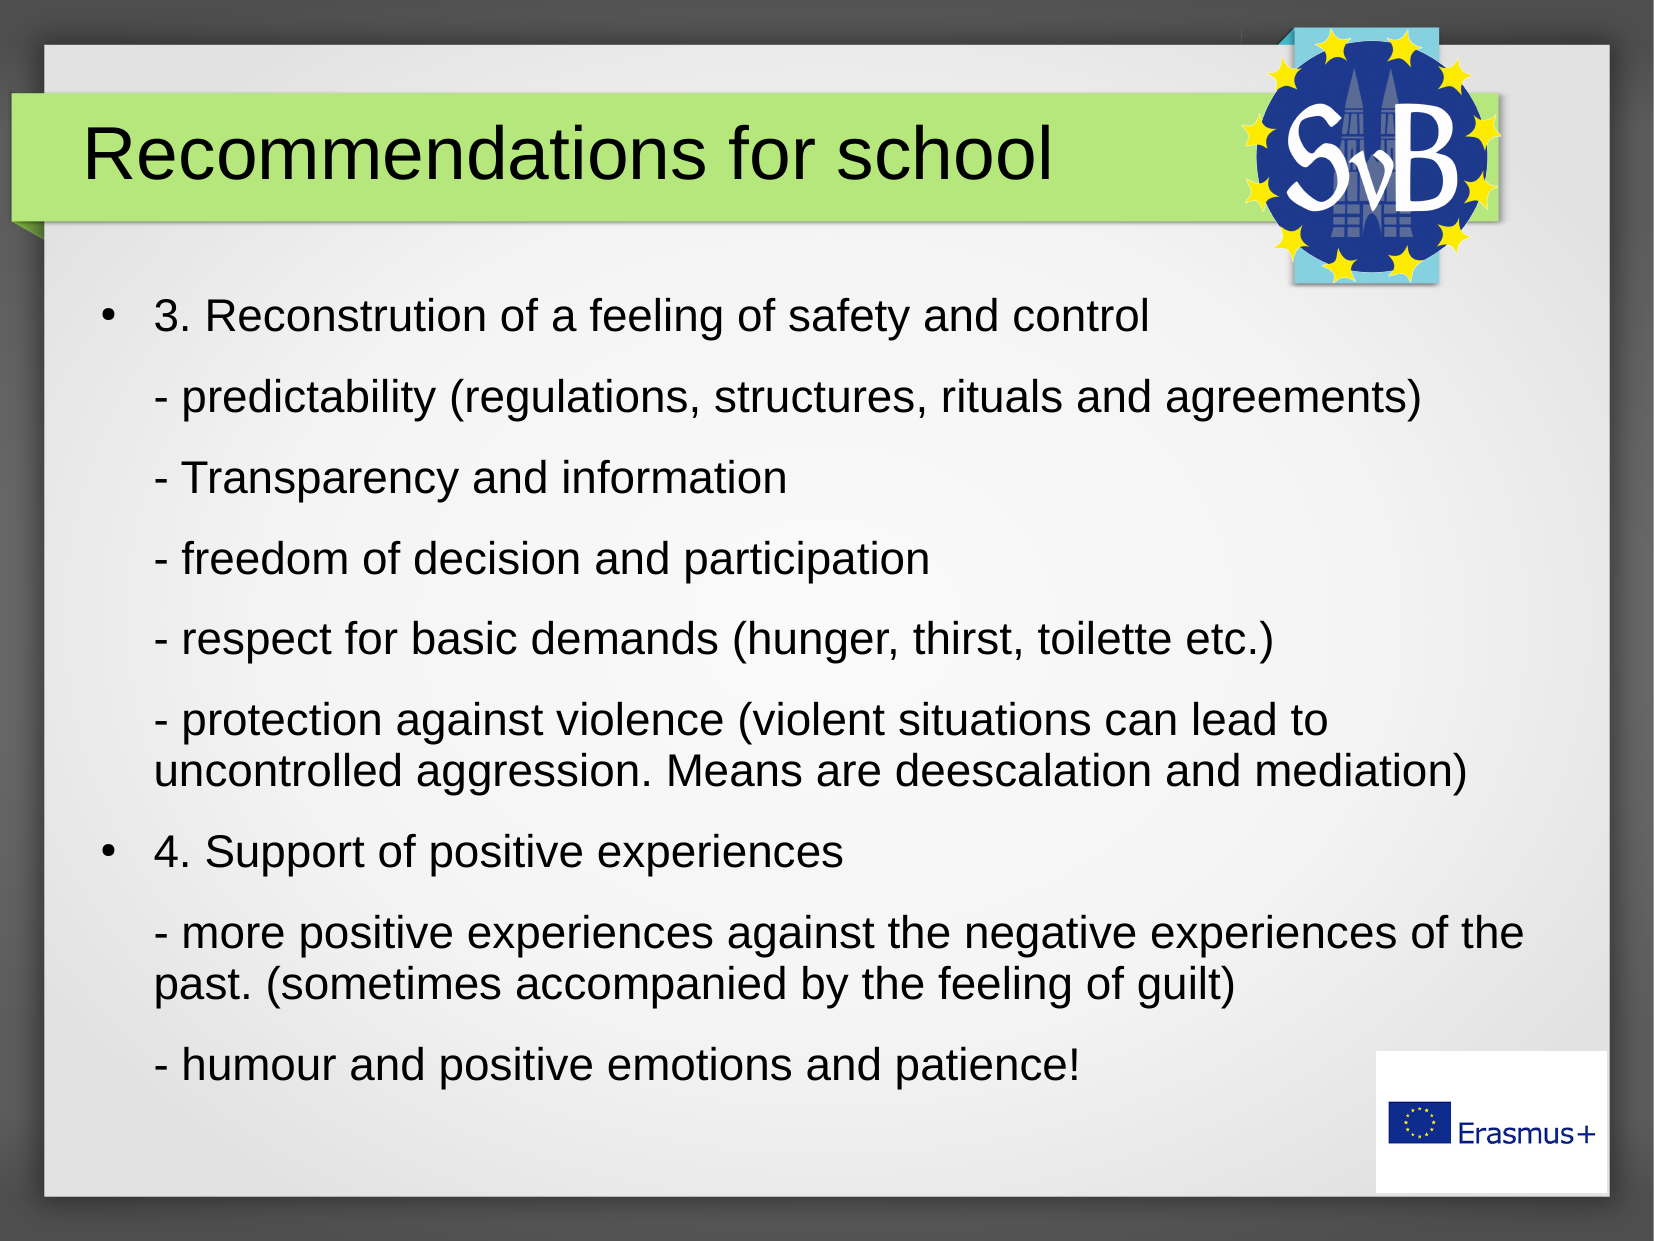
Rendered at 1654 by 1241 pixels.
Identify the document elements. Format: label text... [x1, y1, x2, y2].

title Recommendations for school [82, 94, 1240, 213]
list 3. Reconstrution of a feeling of safety and control - predictability (regulations, structures, rituals and agreements) - Transparency and information - freedom of decision and participation - respect for basic demands (hunger, thirst, toilette etc.) - protection against violence (violent situations can lead to uncontrolled aggression. Means are deescalation and mediation) 4. Support of positive experiences - more positive experiences against the negative experiences of the past. (sometimes accompanied by the feeling of guilt) - humour and positive emotions and patience! [82, 290, 1571, 1109]
picture [0, 0, 1654, 1241]
